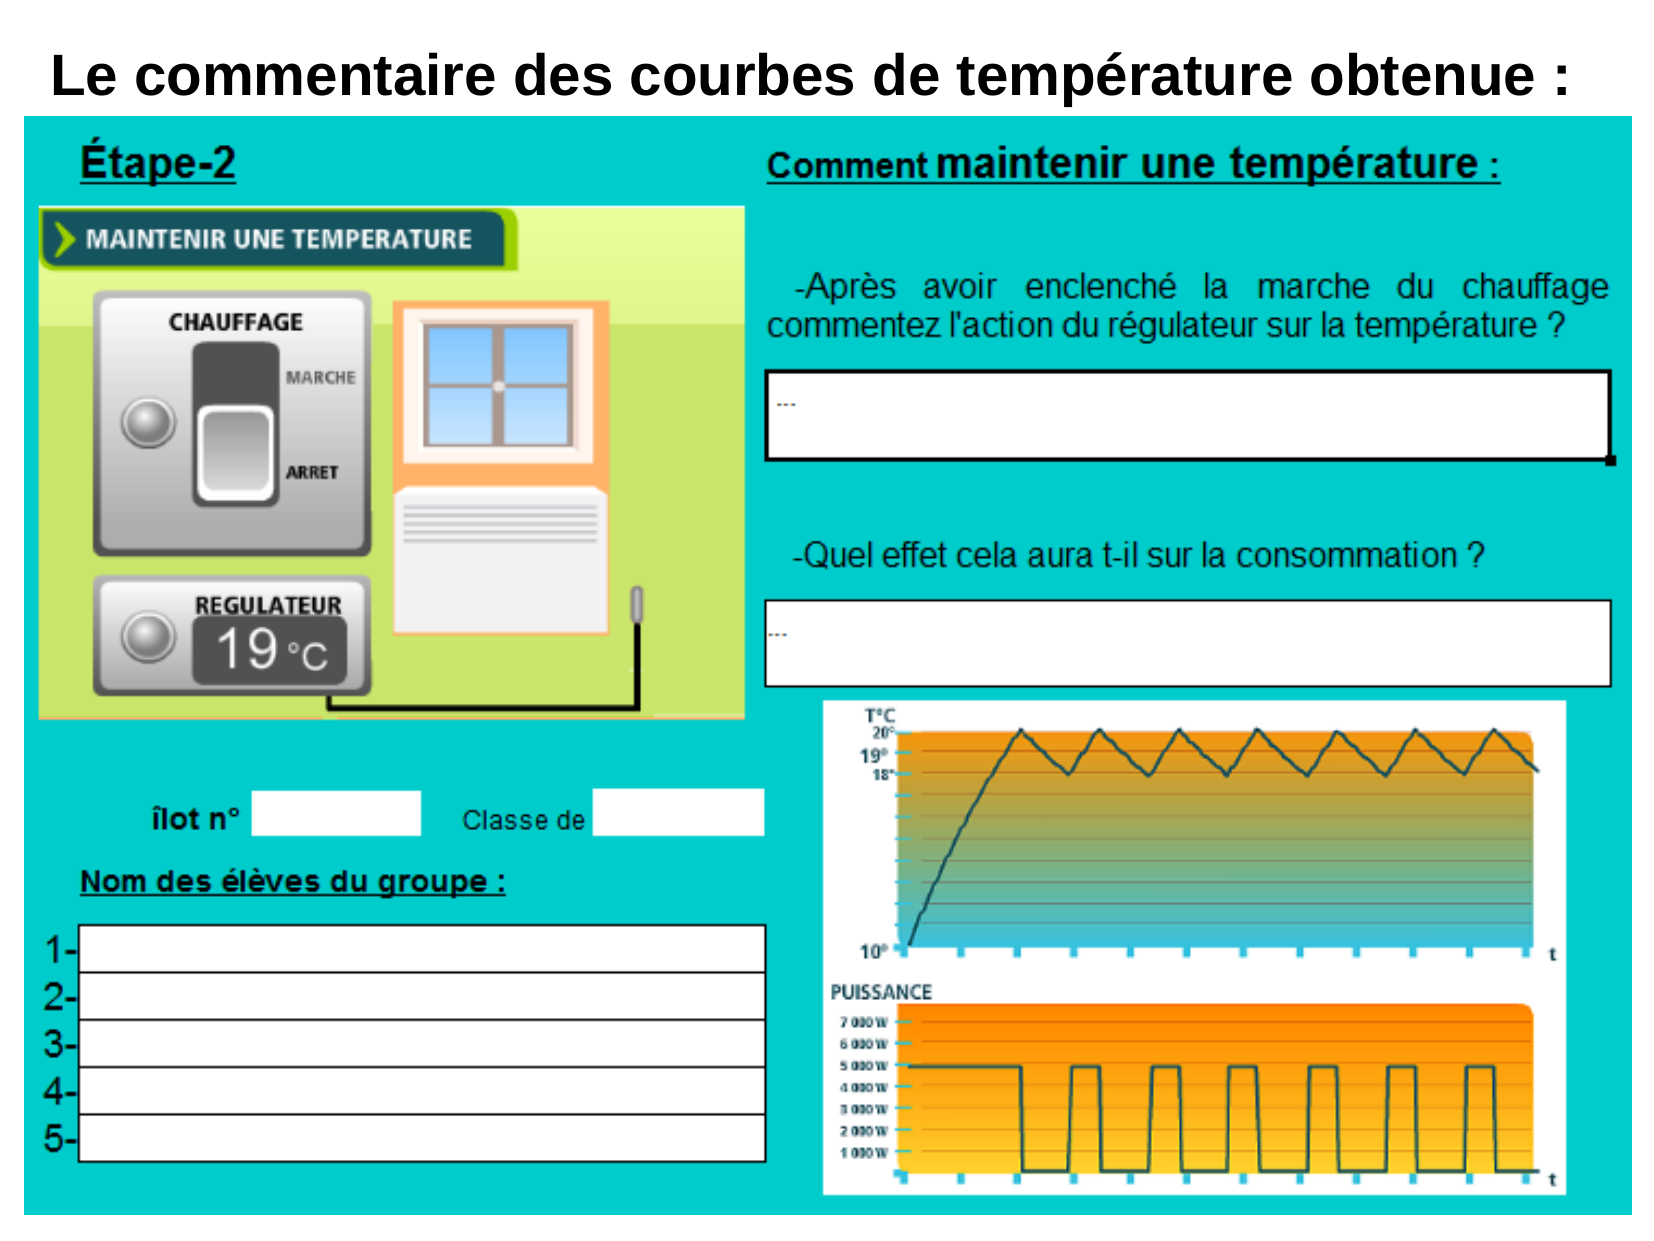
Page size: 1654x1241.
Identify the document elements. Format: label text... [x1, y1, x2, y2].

picture [24, 116, 1632, 1216]
text_box Le commentaire des courbes de température obtenue : [35, 35, 1630, 116]
